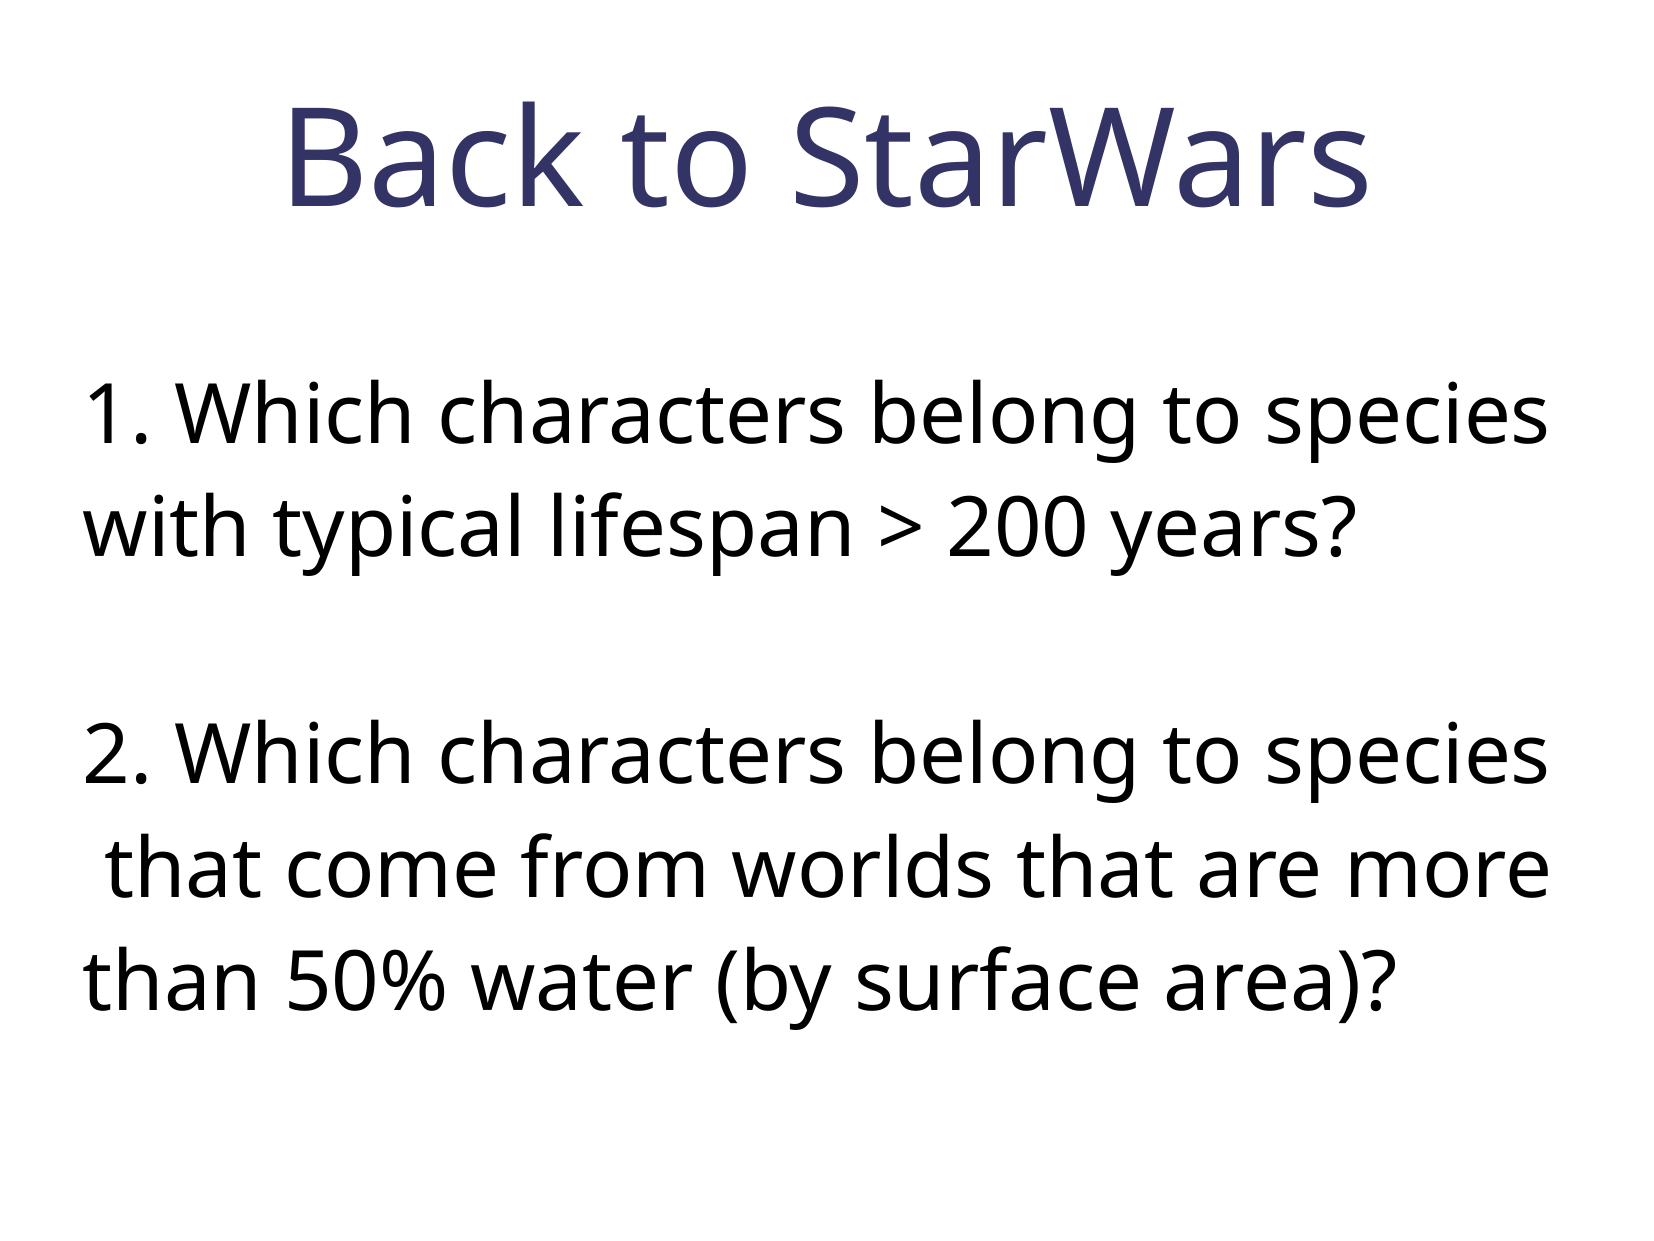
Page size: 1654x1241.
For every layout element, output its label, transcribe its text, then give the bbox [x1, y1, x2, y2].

subtitle 1. Which characters belong to species with typical lifespan > 200 years? 2. Which characters belong to species that come from worlds that are more than 50% water (by surface area)? [82, 354, 1571, 1165]
title Back to StarWars [82, 49, 1571, 257]
